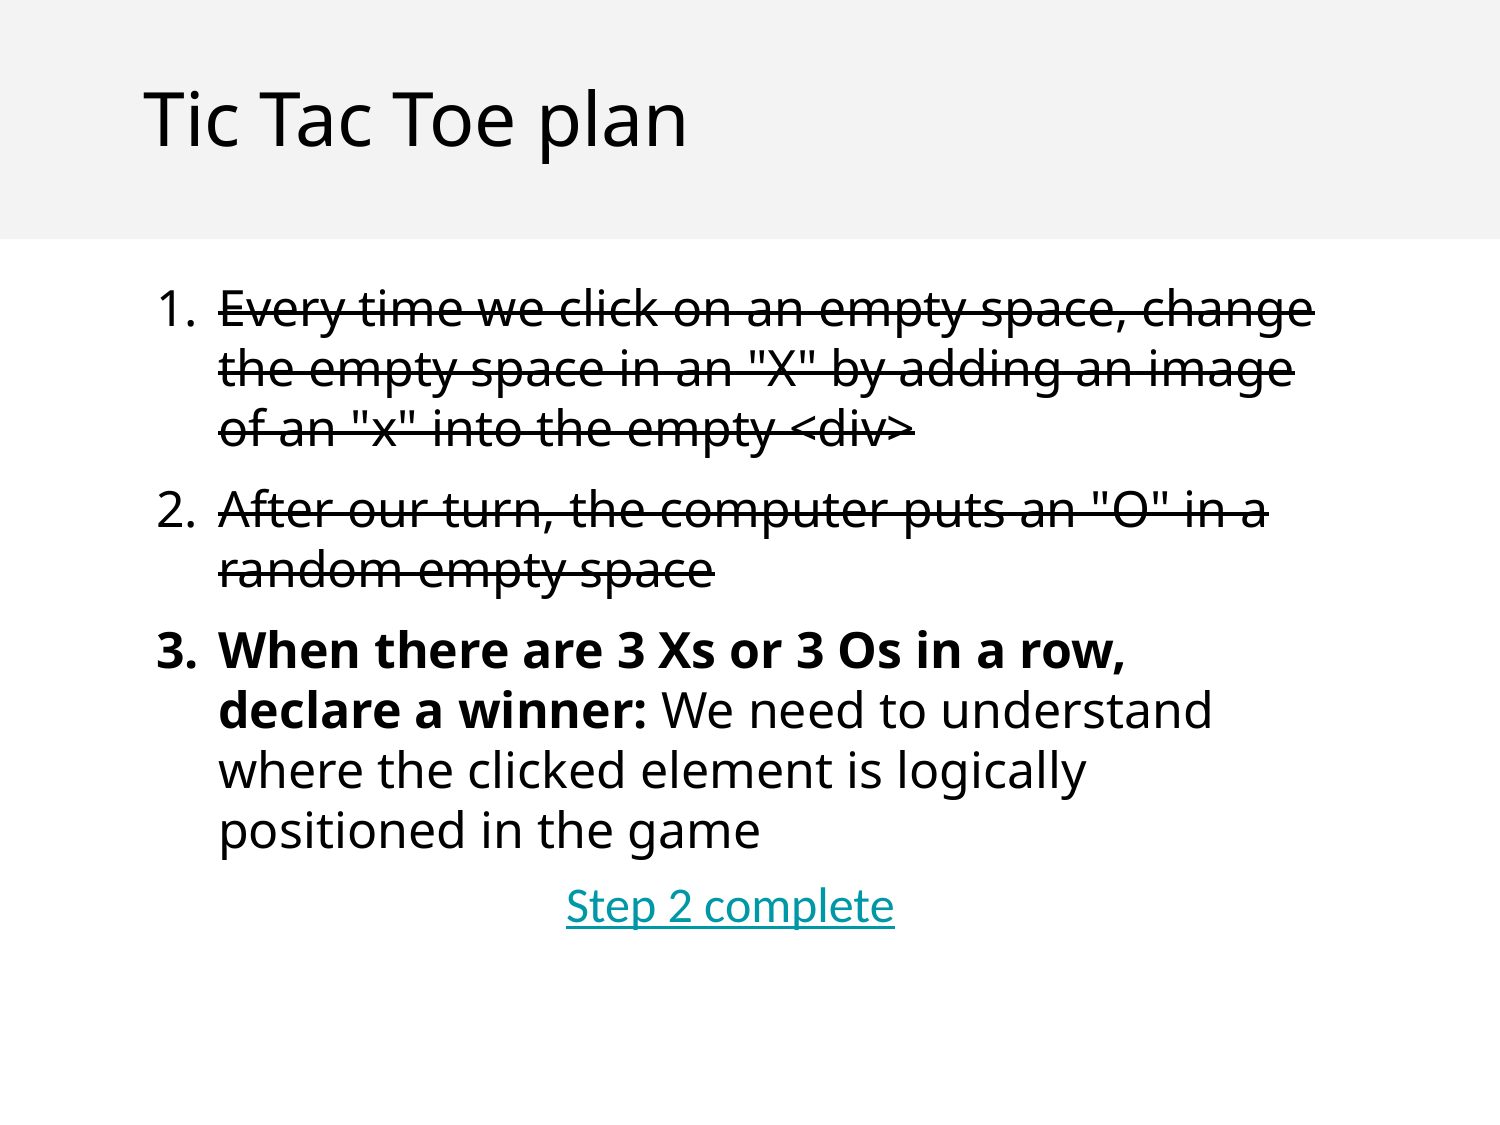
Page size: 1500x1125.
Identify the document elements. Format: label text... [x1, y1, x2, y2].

title Tic Tac Toe plan [128, 56, 1372, 183]
text_box Step 2 complete [128, 857, 1333, 999]
text_box Every time we click on an empty space, change the empty space in an "X" by adding an image of an "x" into the empty <div> After our turn, the computer puts an "O" in a random empty space When there are 3 Xs or 3 Os in a row, declare a winner: We need to understand where the clicked element is logically positioned in the game [128, 261, 1333, 839]
